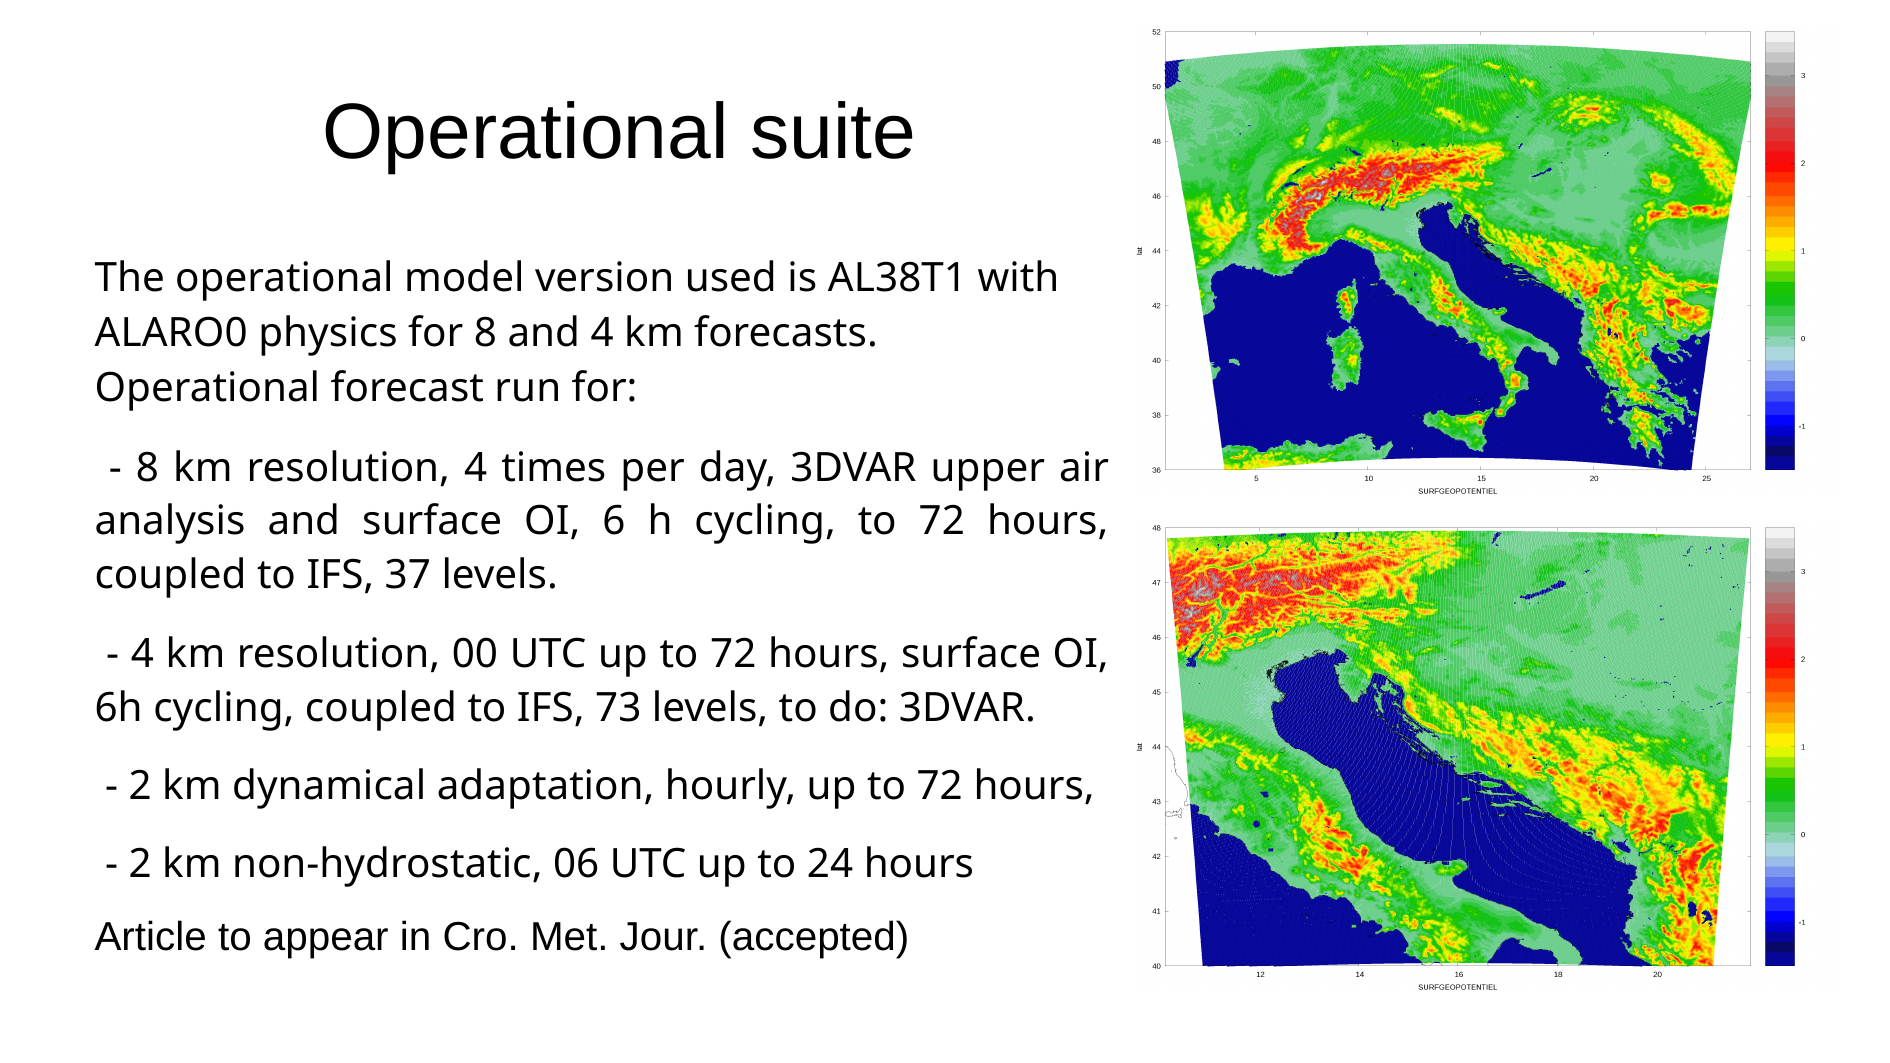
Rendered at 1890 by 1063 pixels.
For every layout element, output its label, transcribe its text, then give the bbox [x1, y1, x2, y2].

title Operational suite [94, 42, 1133, 220]
list The operational model version used is AL38T1 with ALARO0 physics for 8 and 4 km forecasts. Operational forecast run for: - 8 km resolution, 4 times per day, 3DVAR upper air analysis and surface OI, 6 h cycling, to 72 hours, coupled to IFS, 37 levels. - 4 km resolution, 00 UTC up to 72 hours, surface OI, 6h cycling, coupled to IFS, 73 levels, to do: 3DVAR. - 2 km dynamical adaptation, hourly, up to 72 hours, - 2 km non-hydrostatic, 06 UTC up to 24 hours Article to appear in Cro. Met. Jour. (accepted) [94, 248, 1111, 993]
picture [1133, 23, 1843, 497]
picture [1133, 519, 1843, 993]
